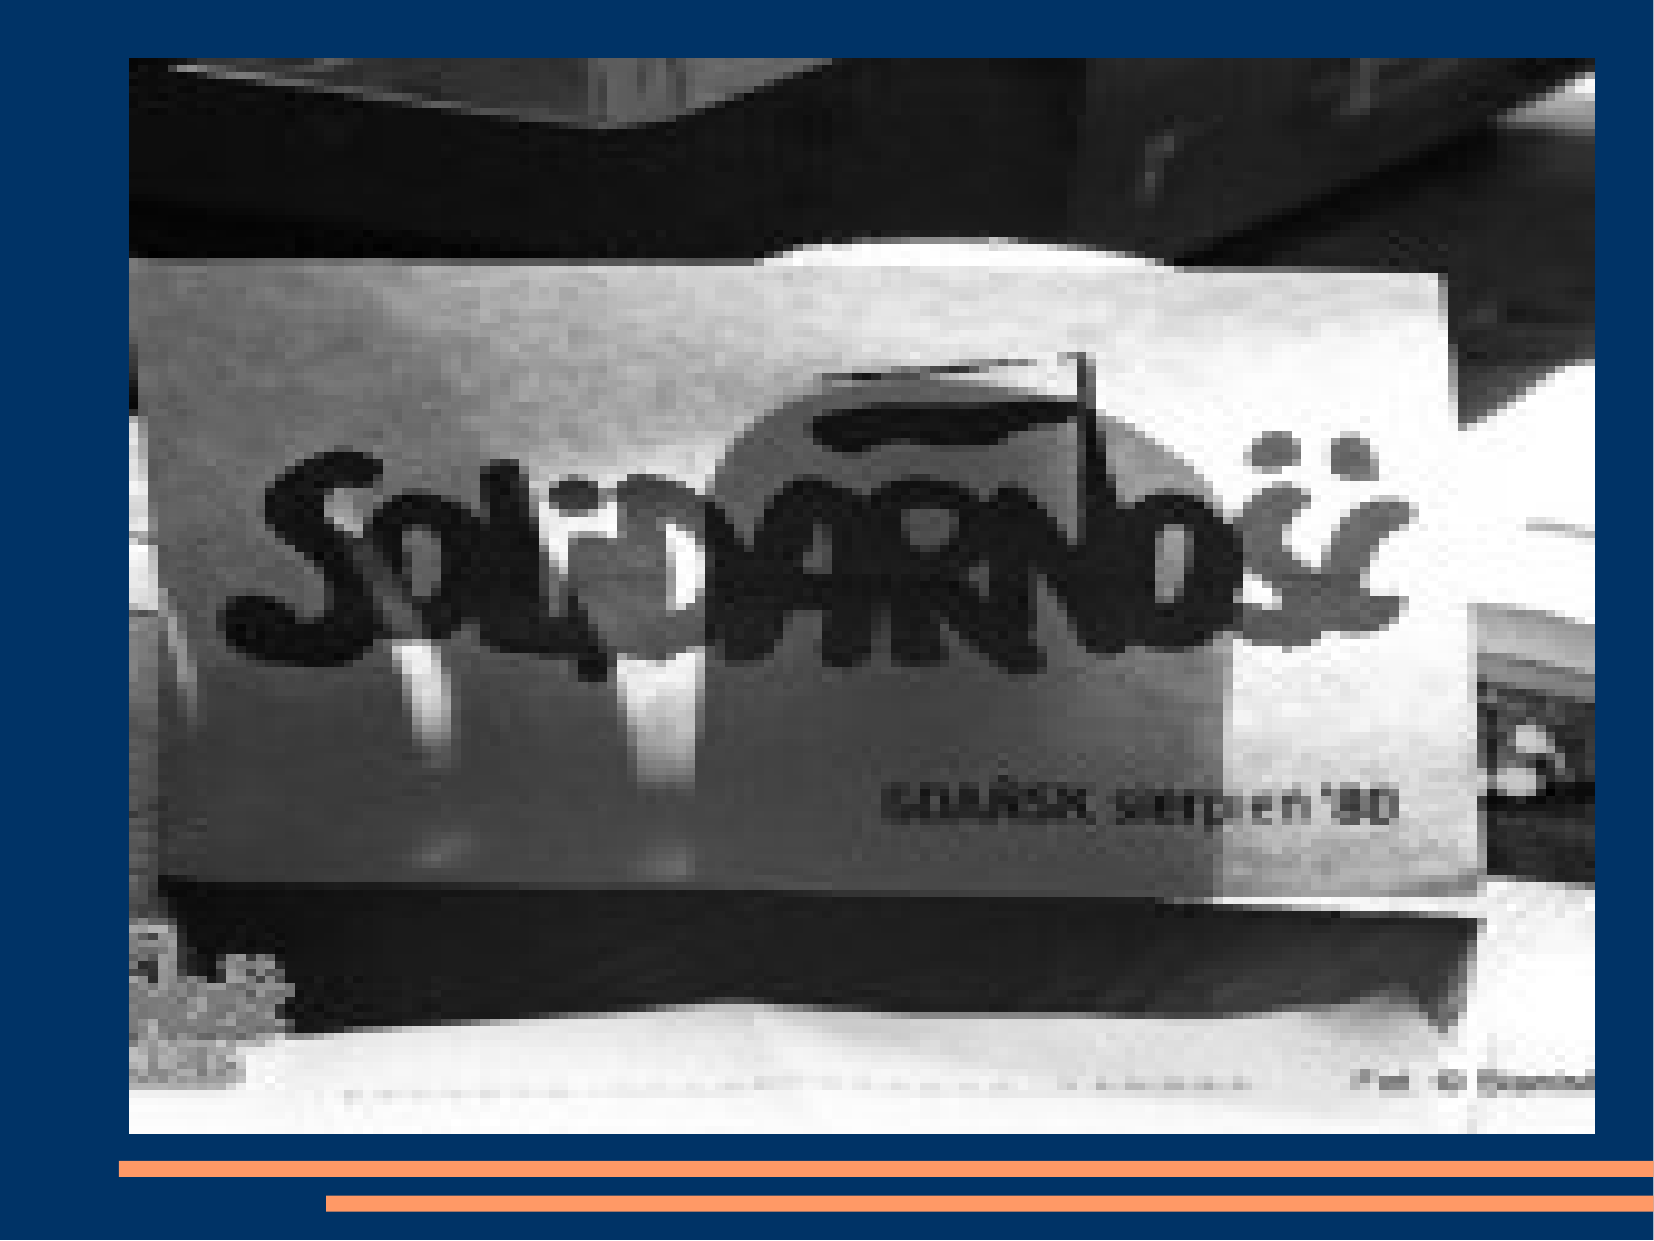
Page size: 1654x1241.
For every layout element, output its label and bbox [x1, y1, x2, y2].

picture [129, 58, 1595, 1134]
